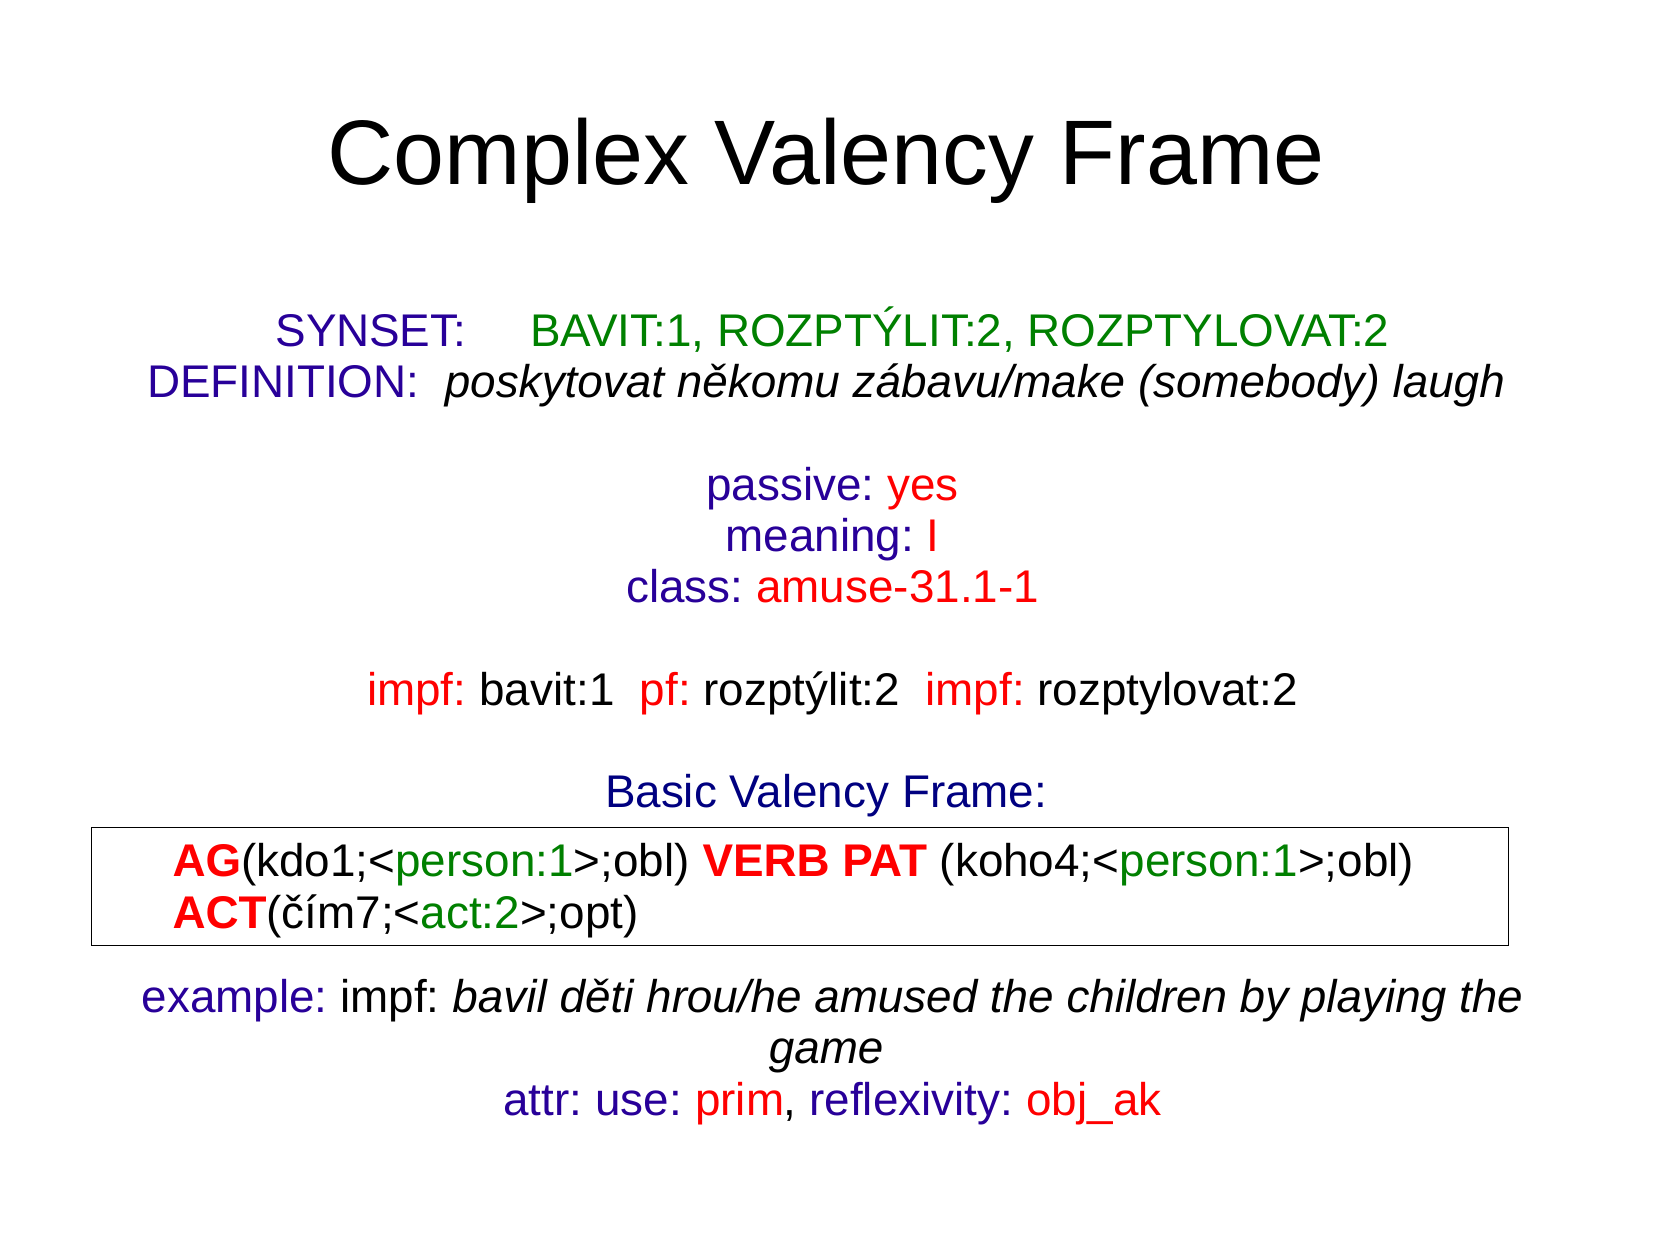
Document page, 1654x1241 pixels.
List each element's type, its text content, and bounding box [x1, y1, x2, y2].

title Complex Valency Frame [82, 49, 1571, 257]
subtitle SYNSET: BAVIT:1, ROZPTÝLIT:2, ROZPTYLOVAT:2 DEFINITION: poskytovat někomu zábavu/make (somebody) laugh passive: yes meaning: I class: amuse-31.1-1 impf: bavit:1 pf: rozptýlit:2 impf: rozptylovat:2 Basic Valency Frame: example: impf: bavil děti hrou/he amused the children by playing the game attr: use: prim, reflexivity: obj_ak [88, 230, 1577, 1172]
text_box AG(kdo1;<person:1>;obl) VERB PAT (koho4;<person:1>;obl) ACT(čím7;<act:2>;opt) [91, 827, 1509, 946]
